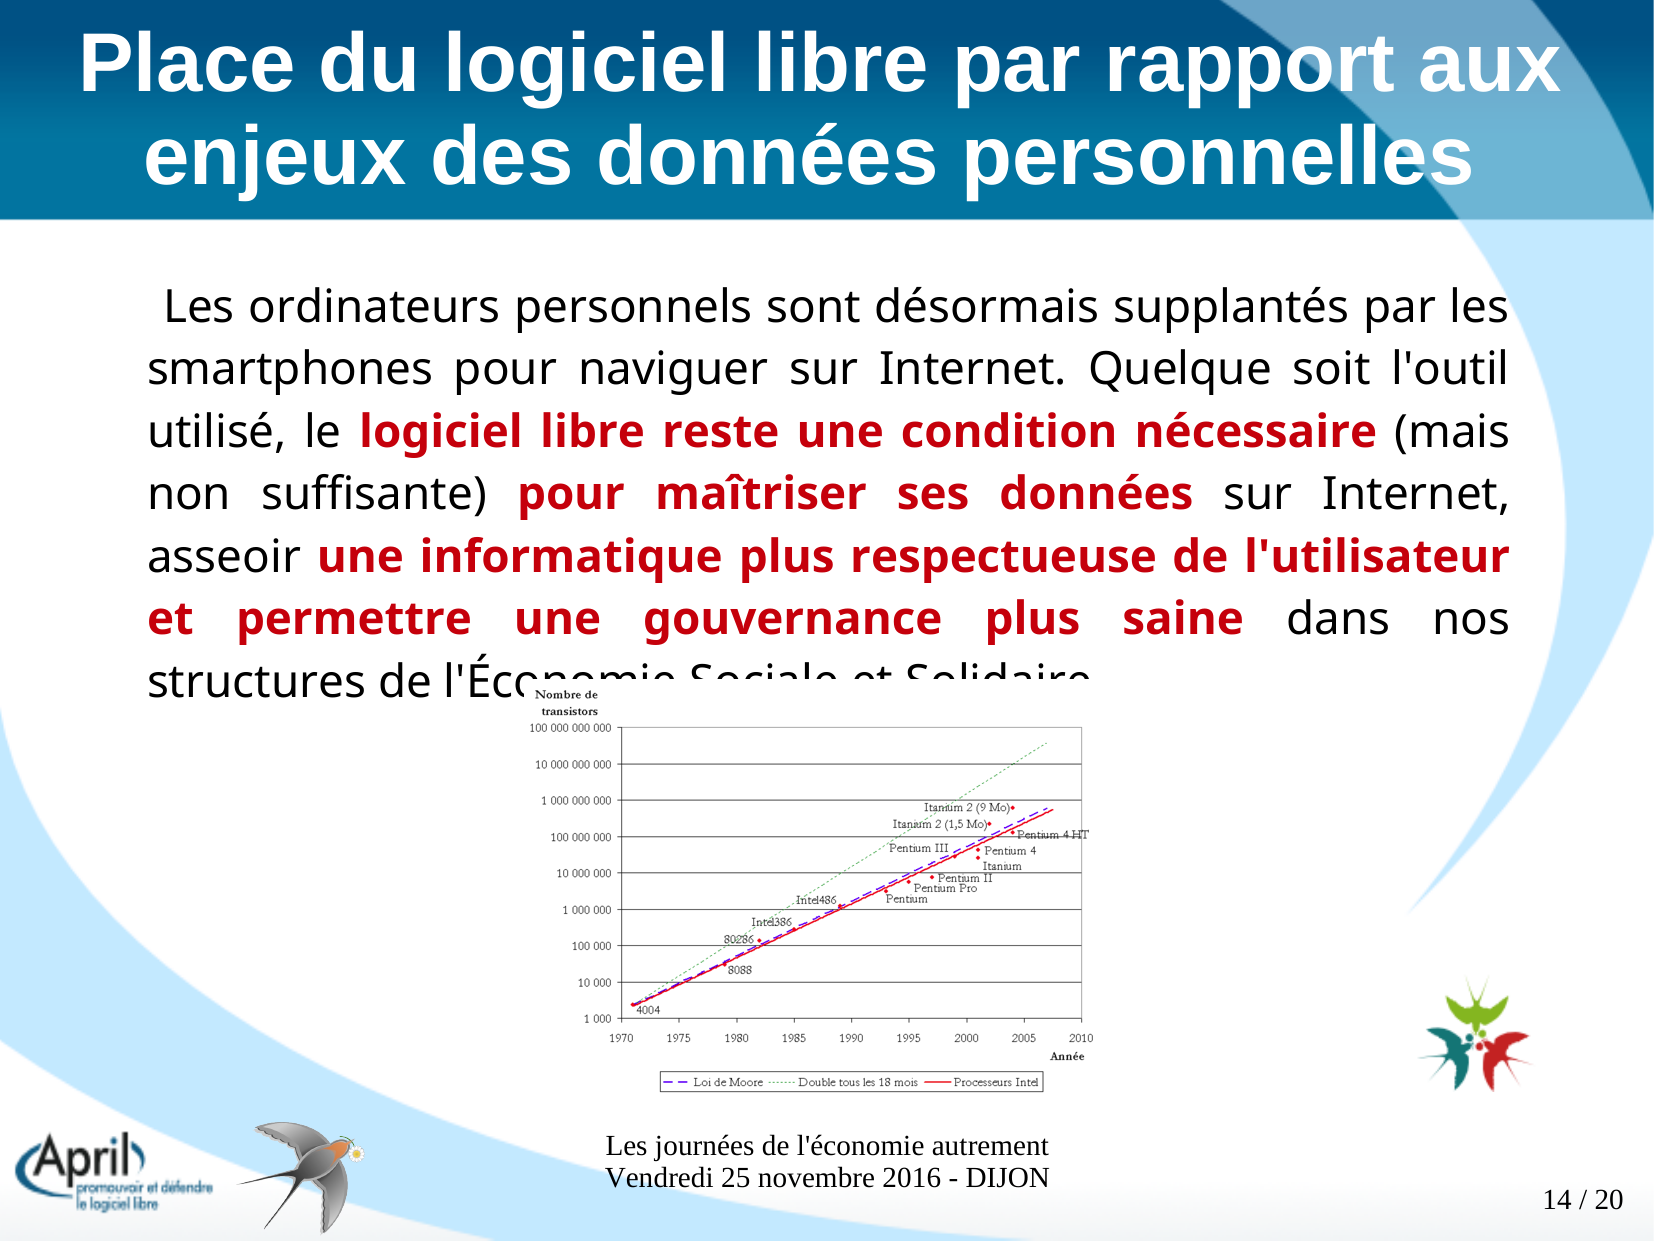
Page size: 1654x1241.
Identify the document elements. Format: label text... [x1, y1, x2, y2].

picture [0, 0, 1654, 1241]
title Place du logiciel libre par rapport aux enjeux des données personnelles [76, 5, 1565, 213]
text_box Les ordinateurs personnels sont désormais supplantés par les smartphones pour naviguer sur Internet. Quelque soit l'outil utilisé, le logiciel libre reste une condition nécessaire (mais non suffisante) pour maîtriser ses données sur Internet, asseoir une informatique plus respectueuse de l'utilisateur et permettre une gouvernance plus saine dans nos structures de l'Économie Sociale et Solidaire. [132, 265, 1536, 1025]
